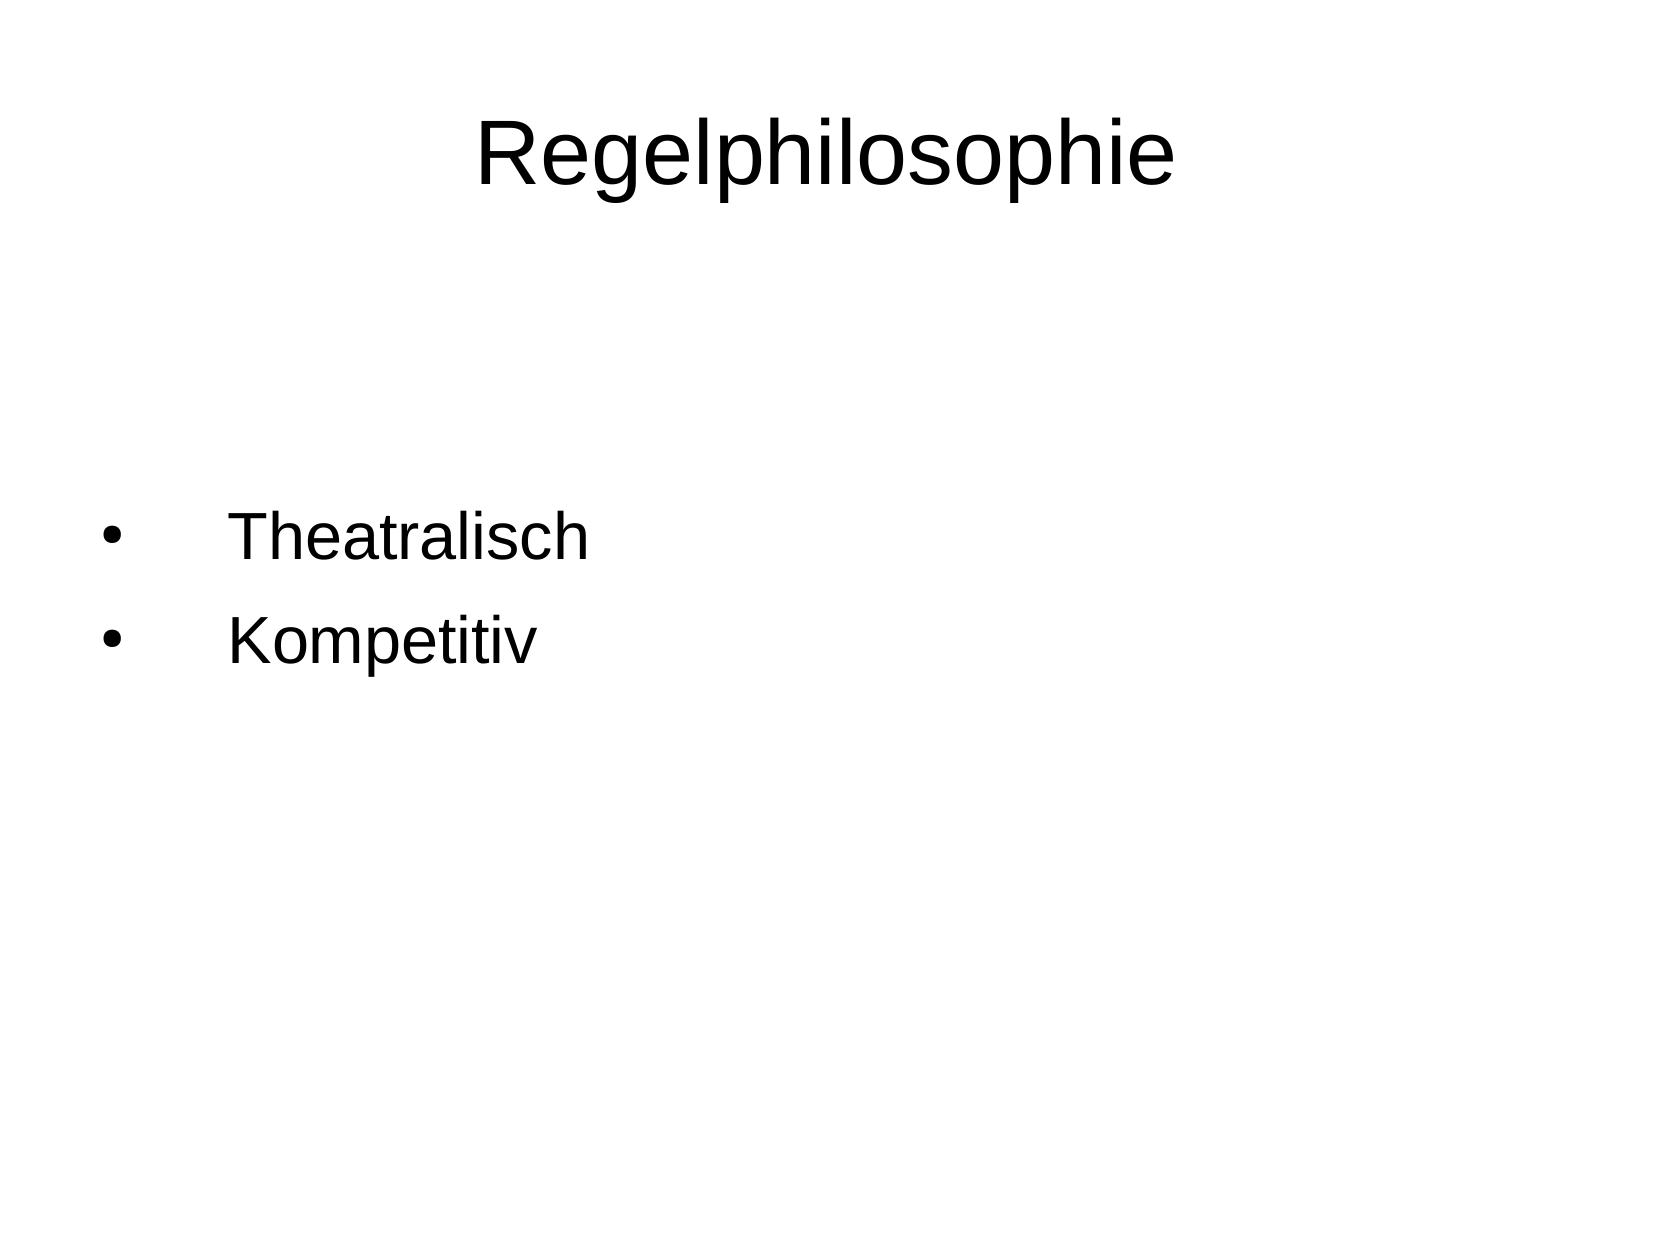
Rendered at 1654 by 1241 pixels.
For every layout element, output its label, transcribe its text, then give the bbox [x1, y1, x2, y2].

list Theatralisch Kompetitiv [82, 290, 1571, 1010]
title Regelphilosophie [82, 49, 1571, 257]
